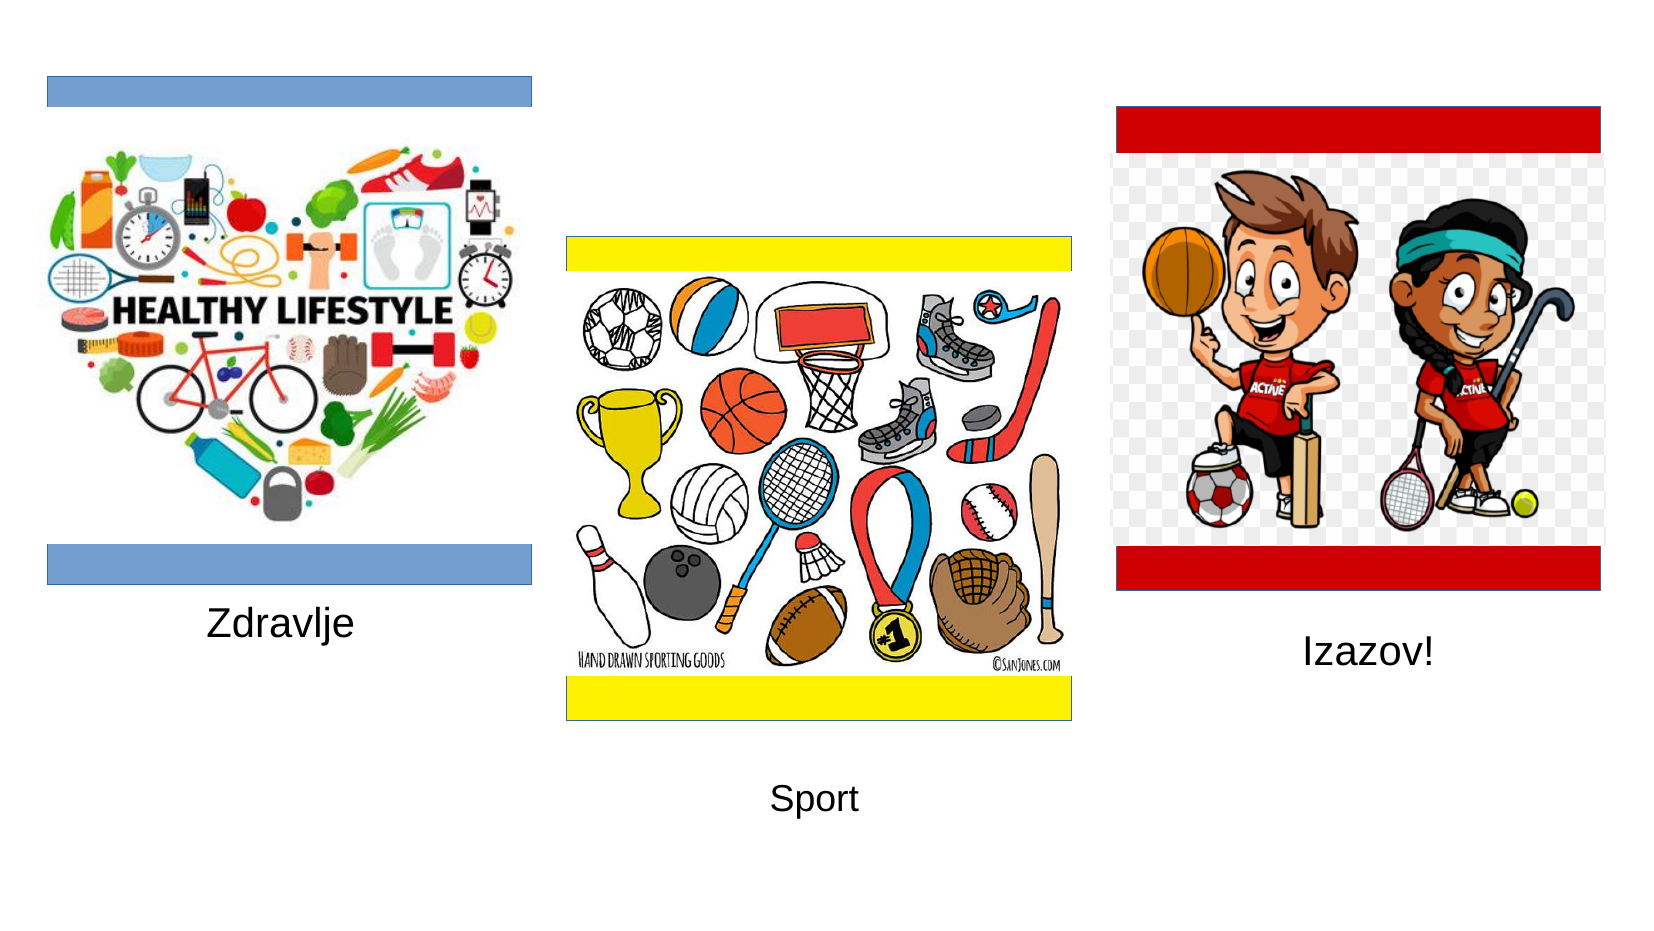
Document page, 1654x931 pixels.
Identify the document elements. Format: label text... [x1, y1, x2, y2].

text_box [47, 76, 532, 107]
text_box [1116, 546, 1601, 591]
text_box Sport [754, 769, 875, 827]
text_box [566, 676, 1072, 721]
text_box [1116, 106, 1601, 153]
text_box Zdravlje [191, 592, 371, 655]
text_box [47, 544, 532, 585]
picture [566, 271, 1072, 676]
picture [1110, 153, 1607, 546]
text_box Izazov! [1287, 620, 1453, 719]
picture [0, 107, 563, 544]
text_box [566, 236, 1072, 271]
